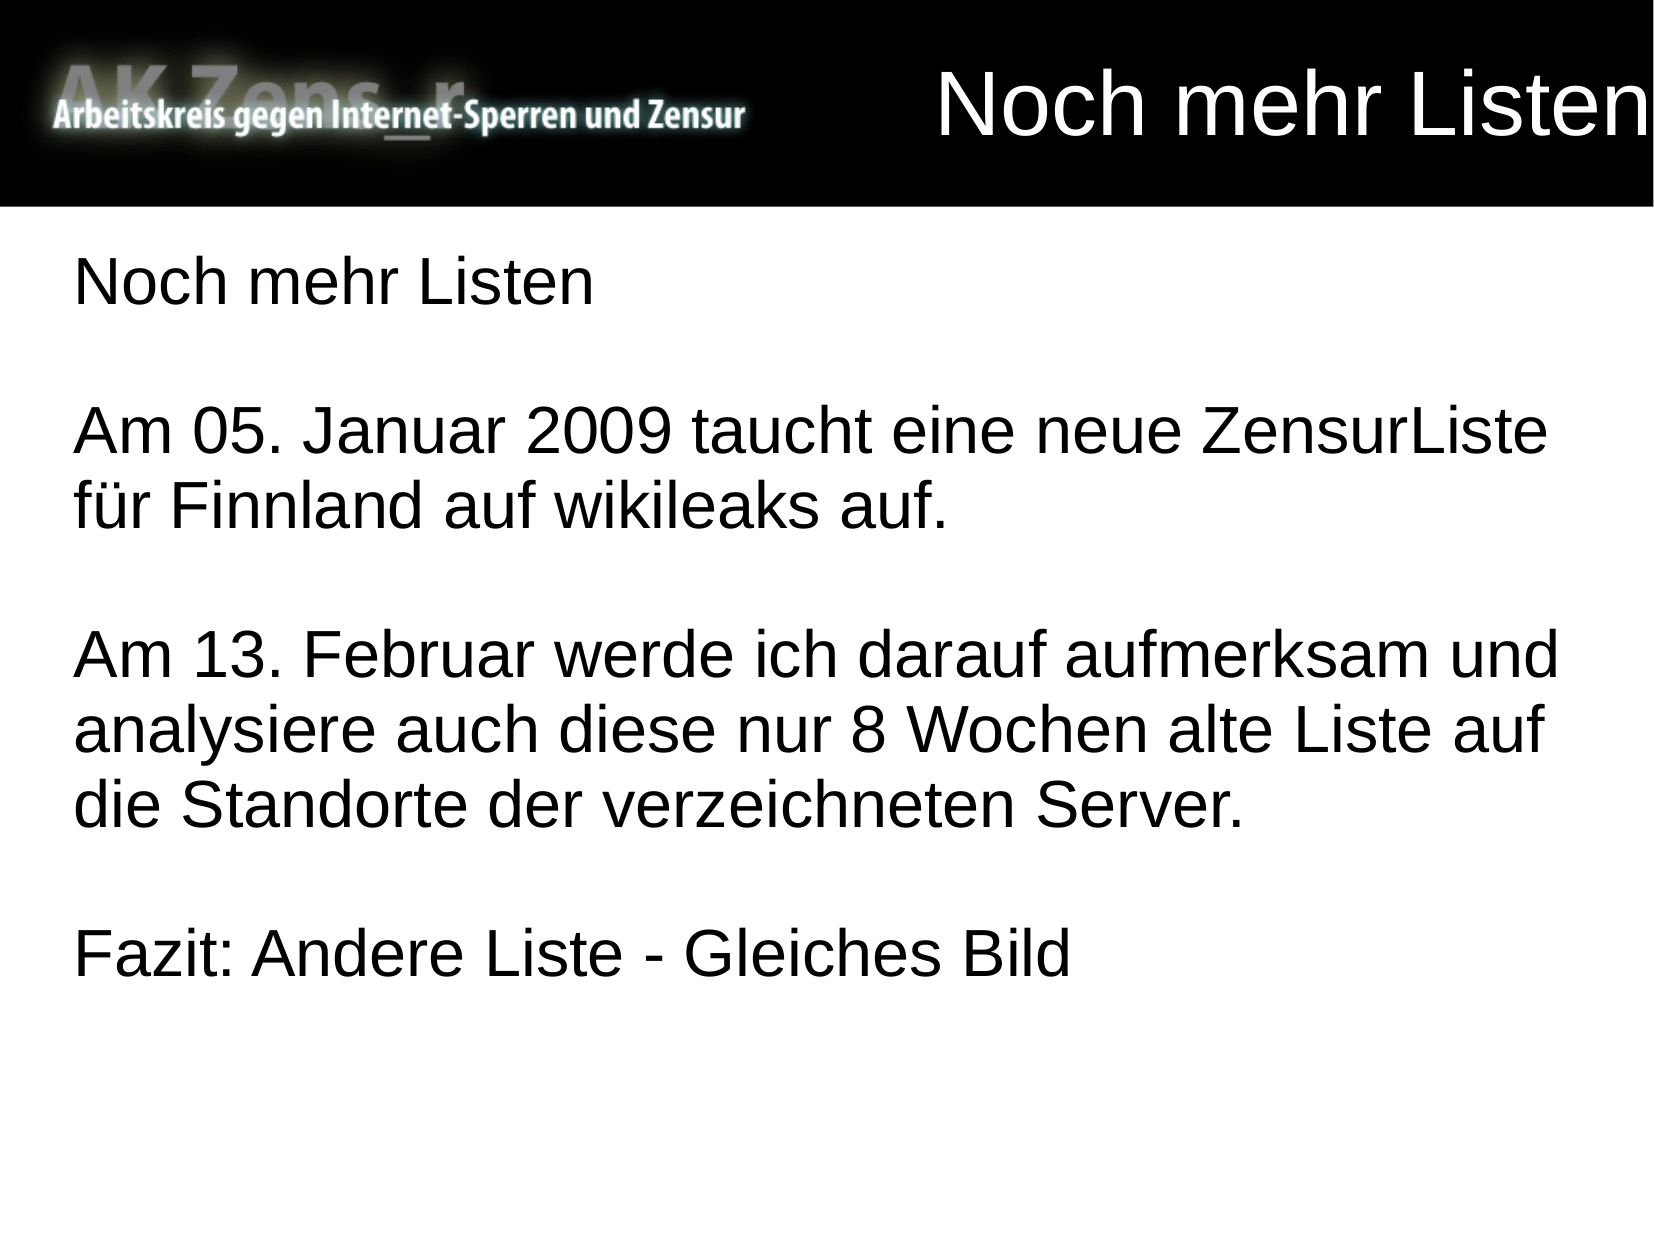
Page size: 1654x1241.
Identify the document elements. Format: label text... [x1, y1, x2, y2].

picture [0, 0, 766, 204]
text_box Noch mehr Listen Am 05. Januar 2009 taucht eine neue ZensurListe für Finnland auf wikileaks auf. Am 13. Februar werde ich darauf aufmerksam und analysiere auch diese nur 8 Wochen alte Liste auf die Standorte der verzeichneten Server. Fazit: Andere Liste - Gleiches Bild [59, 236, 1595, 1149]
title Noch mehr Listen [0, 0, 1654, 207]
